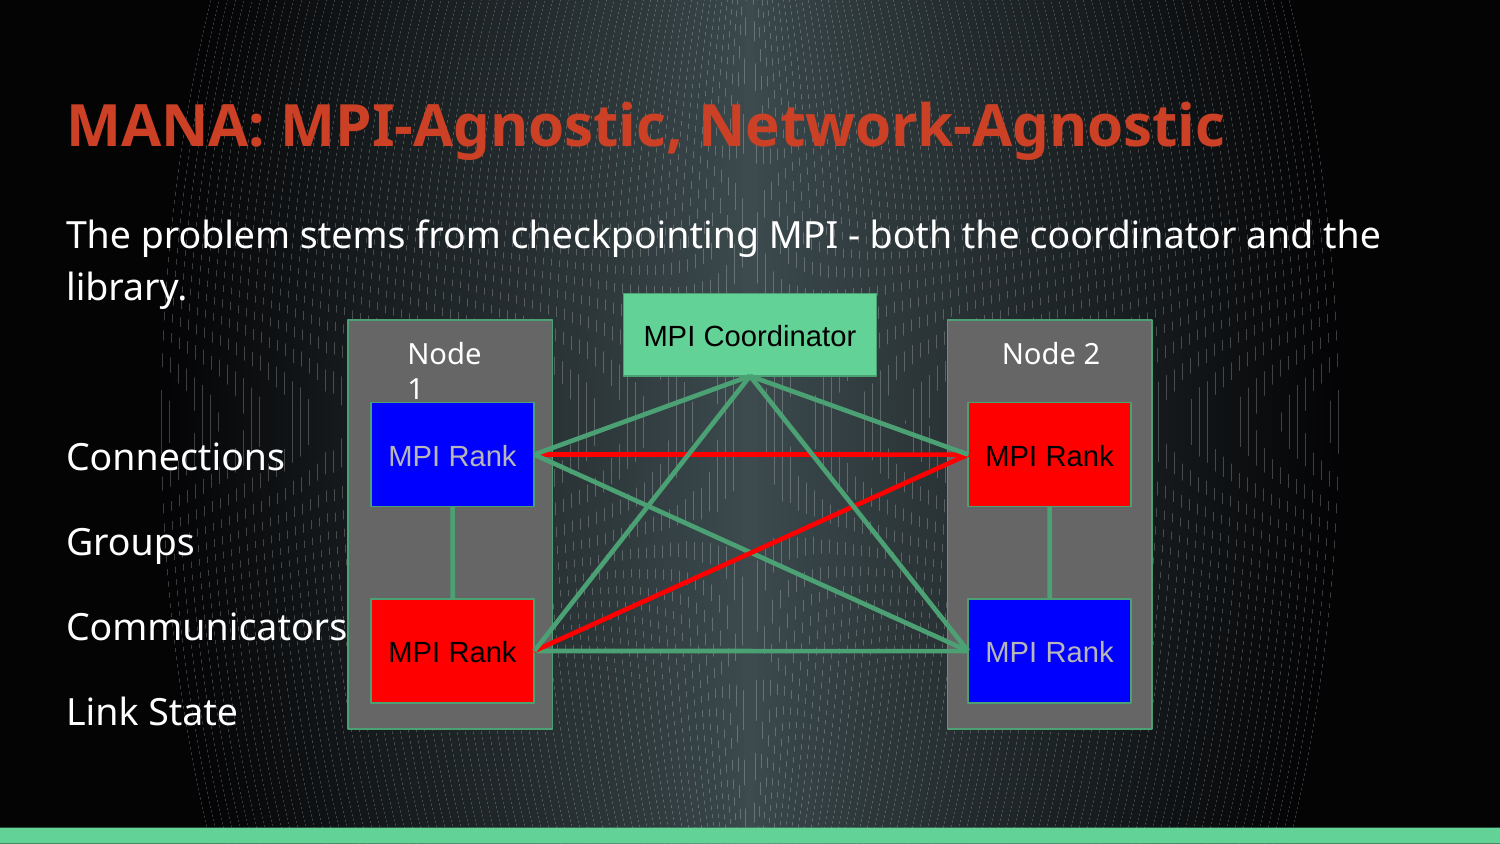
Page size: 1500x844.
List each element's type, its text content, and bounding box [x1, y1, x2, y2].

text_box [947, 320, 1152, 729]
text_box Node 2 [986, 320, 1120, 376]
list The problem stems from checkpointing MPI - both the coordinator and the library. Connections Groups Communicators Link State [51, 189, 1449, 771]
text_box [455, 458, 553, 645]
text_box MPI Rank [968, 402, 1132, 507]
text_box [348, 320, 553, 729]
text_box MPI Rank [968, 598, 1132, 704]
text_box Node 1 [392, 320, 513, 376]
text_box [947, 630, 958, 643]
text_box [545, 633, 553, 643]
text_box MPI Rank [371, 598, 535, 704]
text_box MPI Rank [371, 402, 535, 507]
text_box [947, 458, 1047, 645]
title MANA: MPI-Agnostic, Network-Agnostic [51, 72, 1449, 167]
text_box MPI Coordinator [623, 293, 877, 376]
